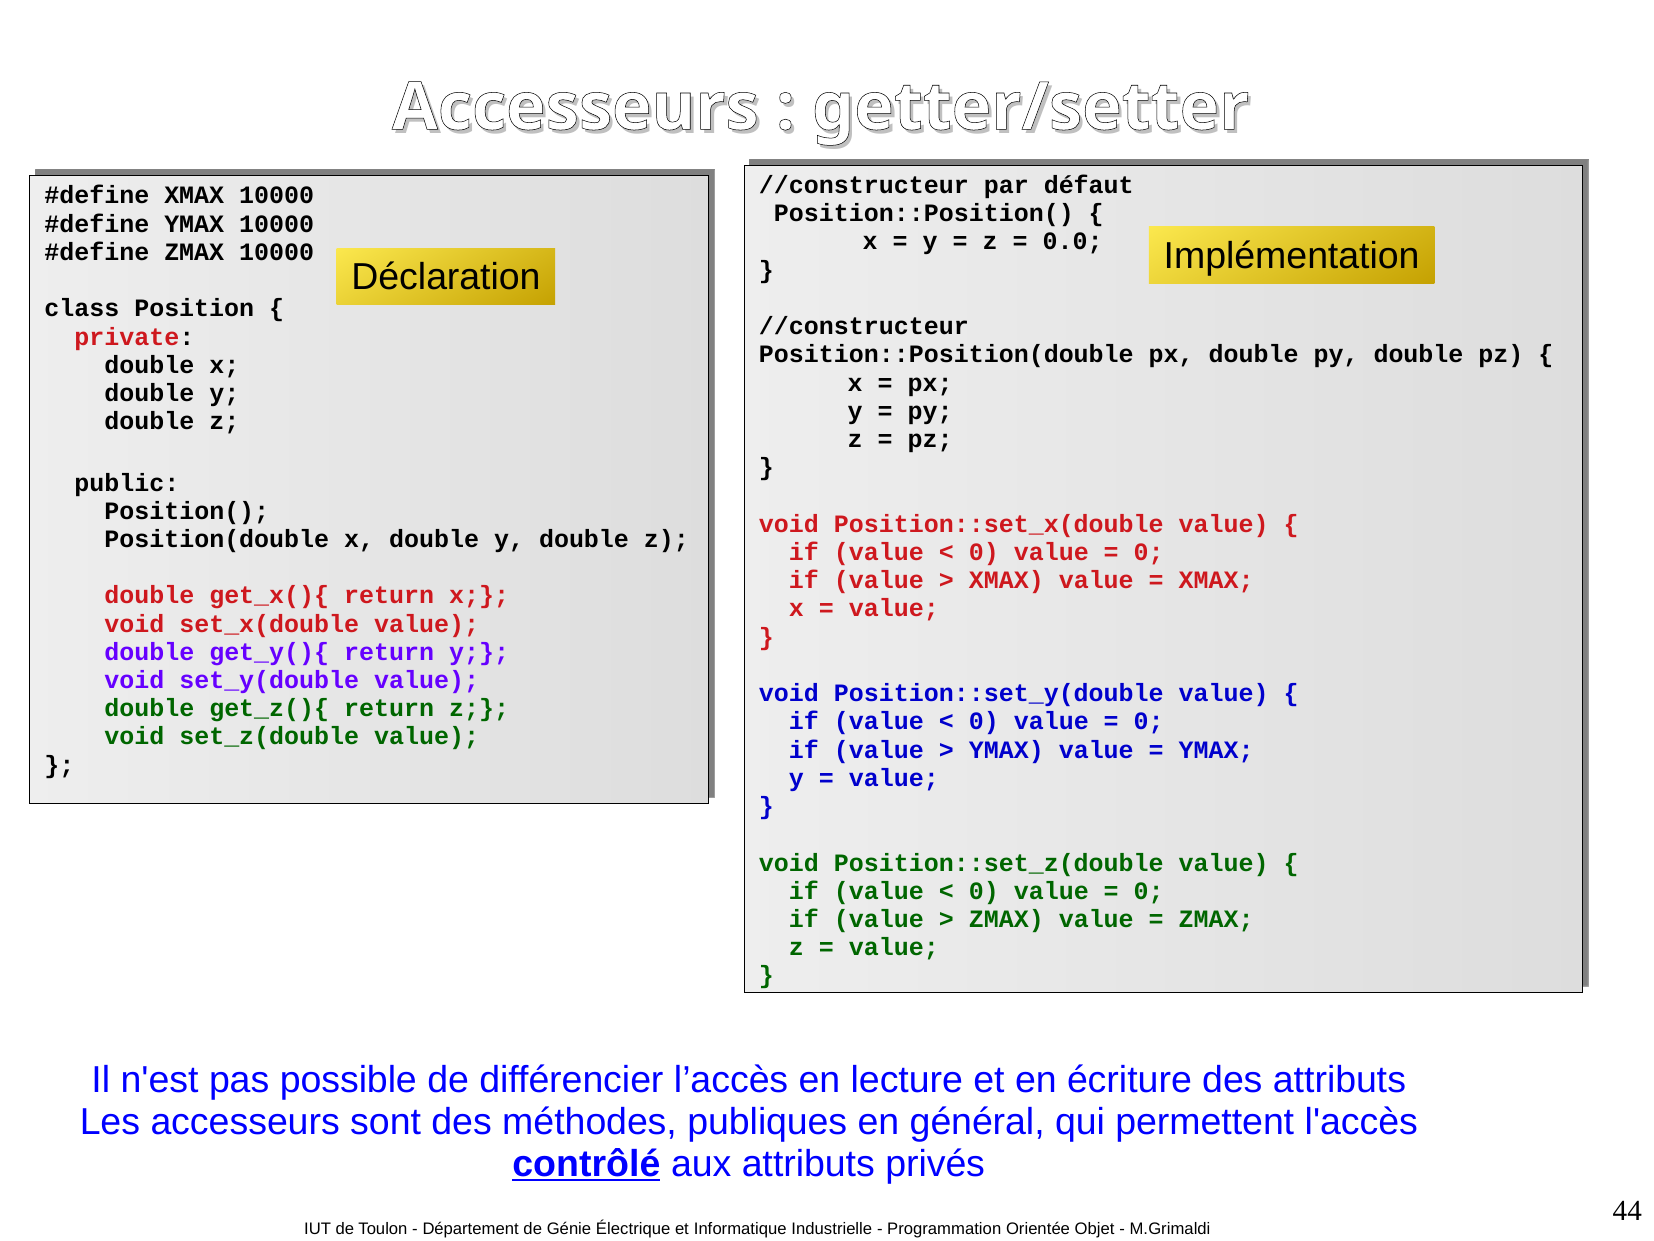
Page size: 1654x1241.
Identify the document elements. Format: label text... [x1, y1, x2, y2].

text_box Implémentation [1148, 226, 1435, 284]
text_box #define XMAX 10000 #define YMAX 10000 #define ZMAX 10000 class Position { private: double x; double y; double z; public: Position(); Position(double x, double y, double z); double get_x(){ return x;}; void set_x(double value); double get_y(){ return y;}; void set_y(double value); double get_z(){ return z;}; void set_z(double value); }; [29, 175, 709, 804]
text_box //constructeur par défaut Position::Position() { x = y = z = 0.0; } //constructeur Position::Position(double px, double py, double pz) { x = px; y = py; z = pz; } void Position::set_x(double value) { if (value < 0) value = 0; if (value > XMAX) value = XMAX; x = value; } void Position::set_y(double value) { if (value < 0) value = 0; if (value > YMAX) value = YMAX; y = value; } void Position::set_z(double value) { if (value < 0) value = 0; if (value > ZMAX) value = ZMAX; z = value; } [744, 165, 1583, 993]
title Accesseurs : getter/setter [76, 0, 1565, 208]
text_box Déclaration [336, 248, 556, 305]
text_box Il n'est pas possible de différencier l’accès en lecture et en écriture des attributs Les accesseurs sont des méthodes, publiques en général, qui permettent l'accès contrôlé aux attributs privés [64, 1051, 1560, 1192]
